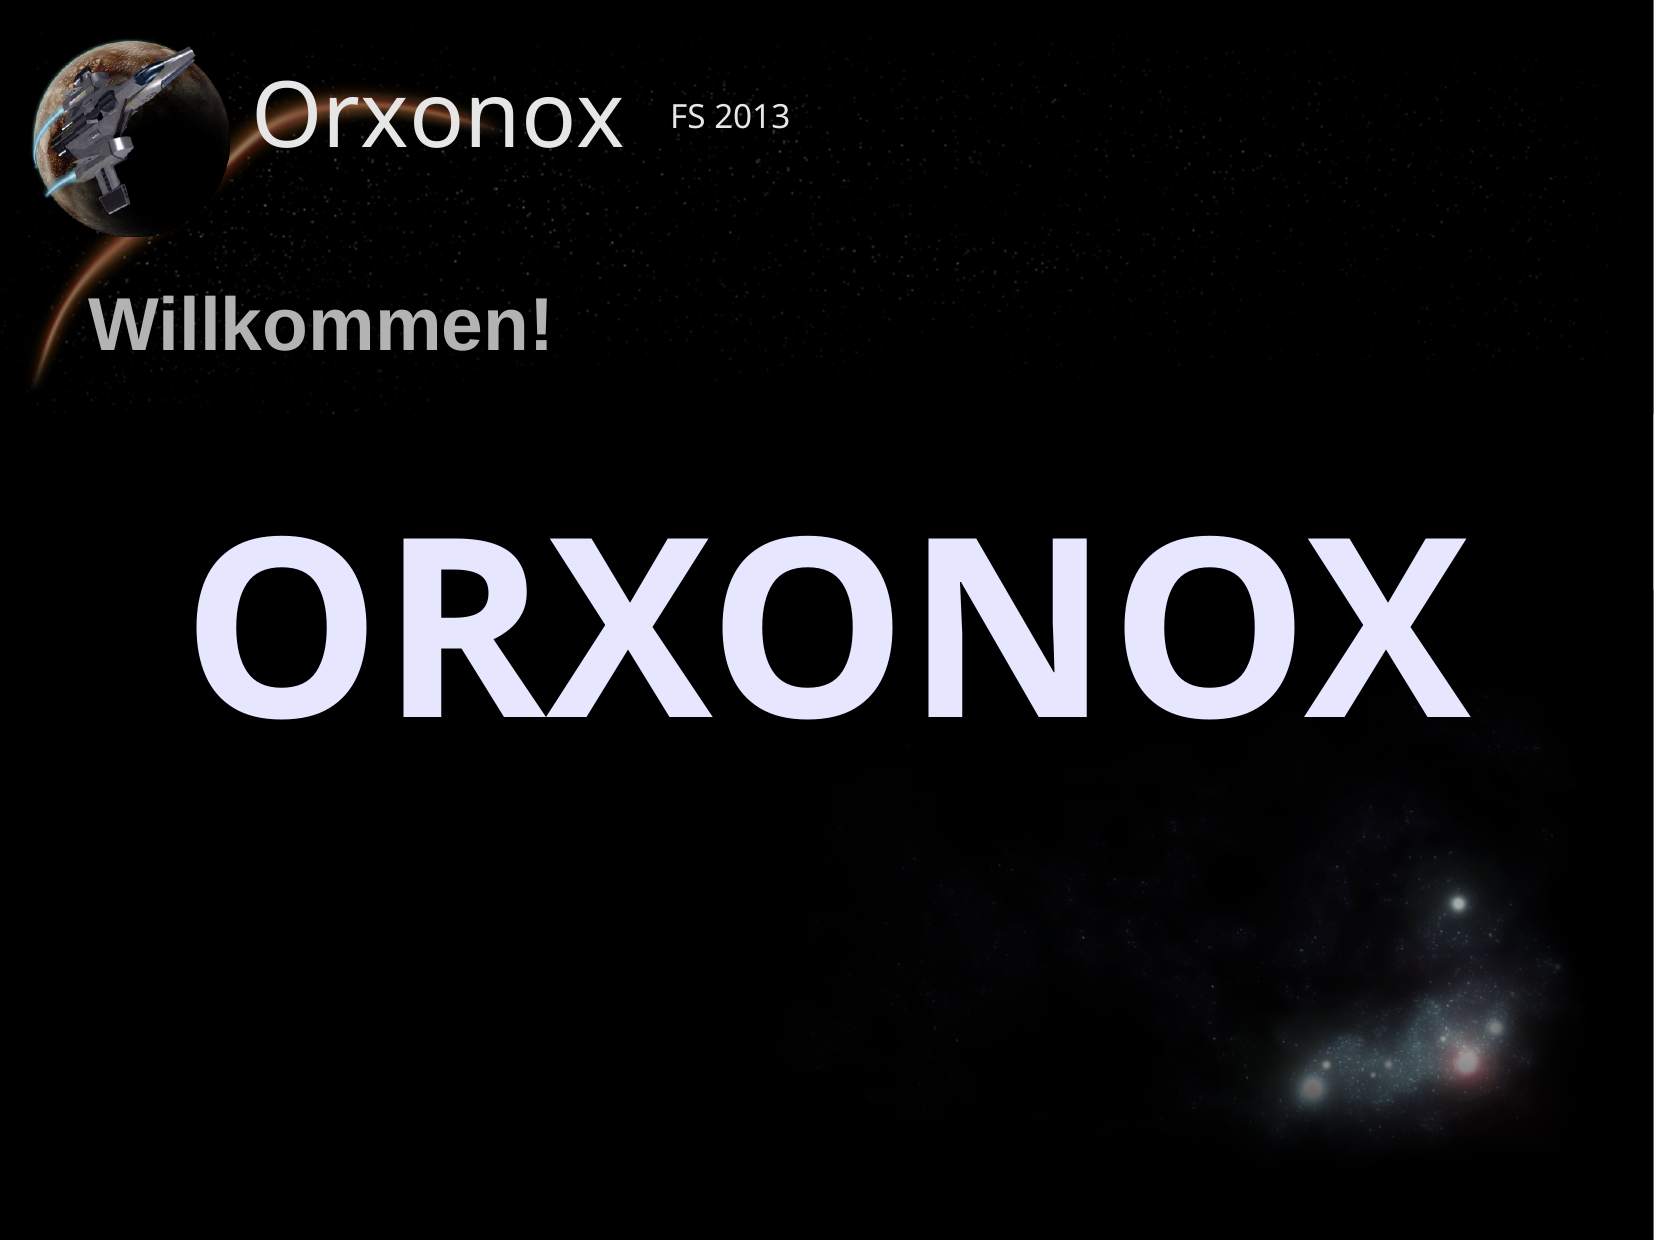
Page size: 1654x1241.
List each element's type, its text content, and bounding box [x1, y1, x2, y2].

subtitle ORXONOX [82, 413, 1571, 827]
picture [644, 590, 1654, 1240]
picture [0, 0, 1654, 521]
title Willkommen! [88, 273, 1577, 377]
